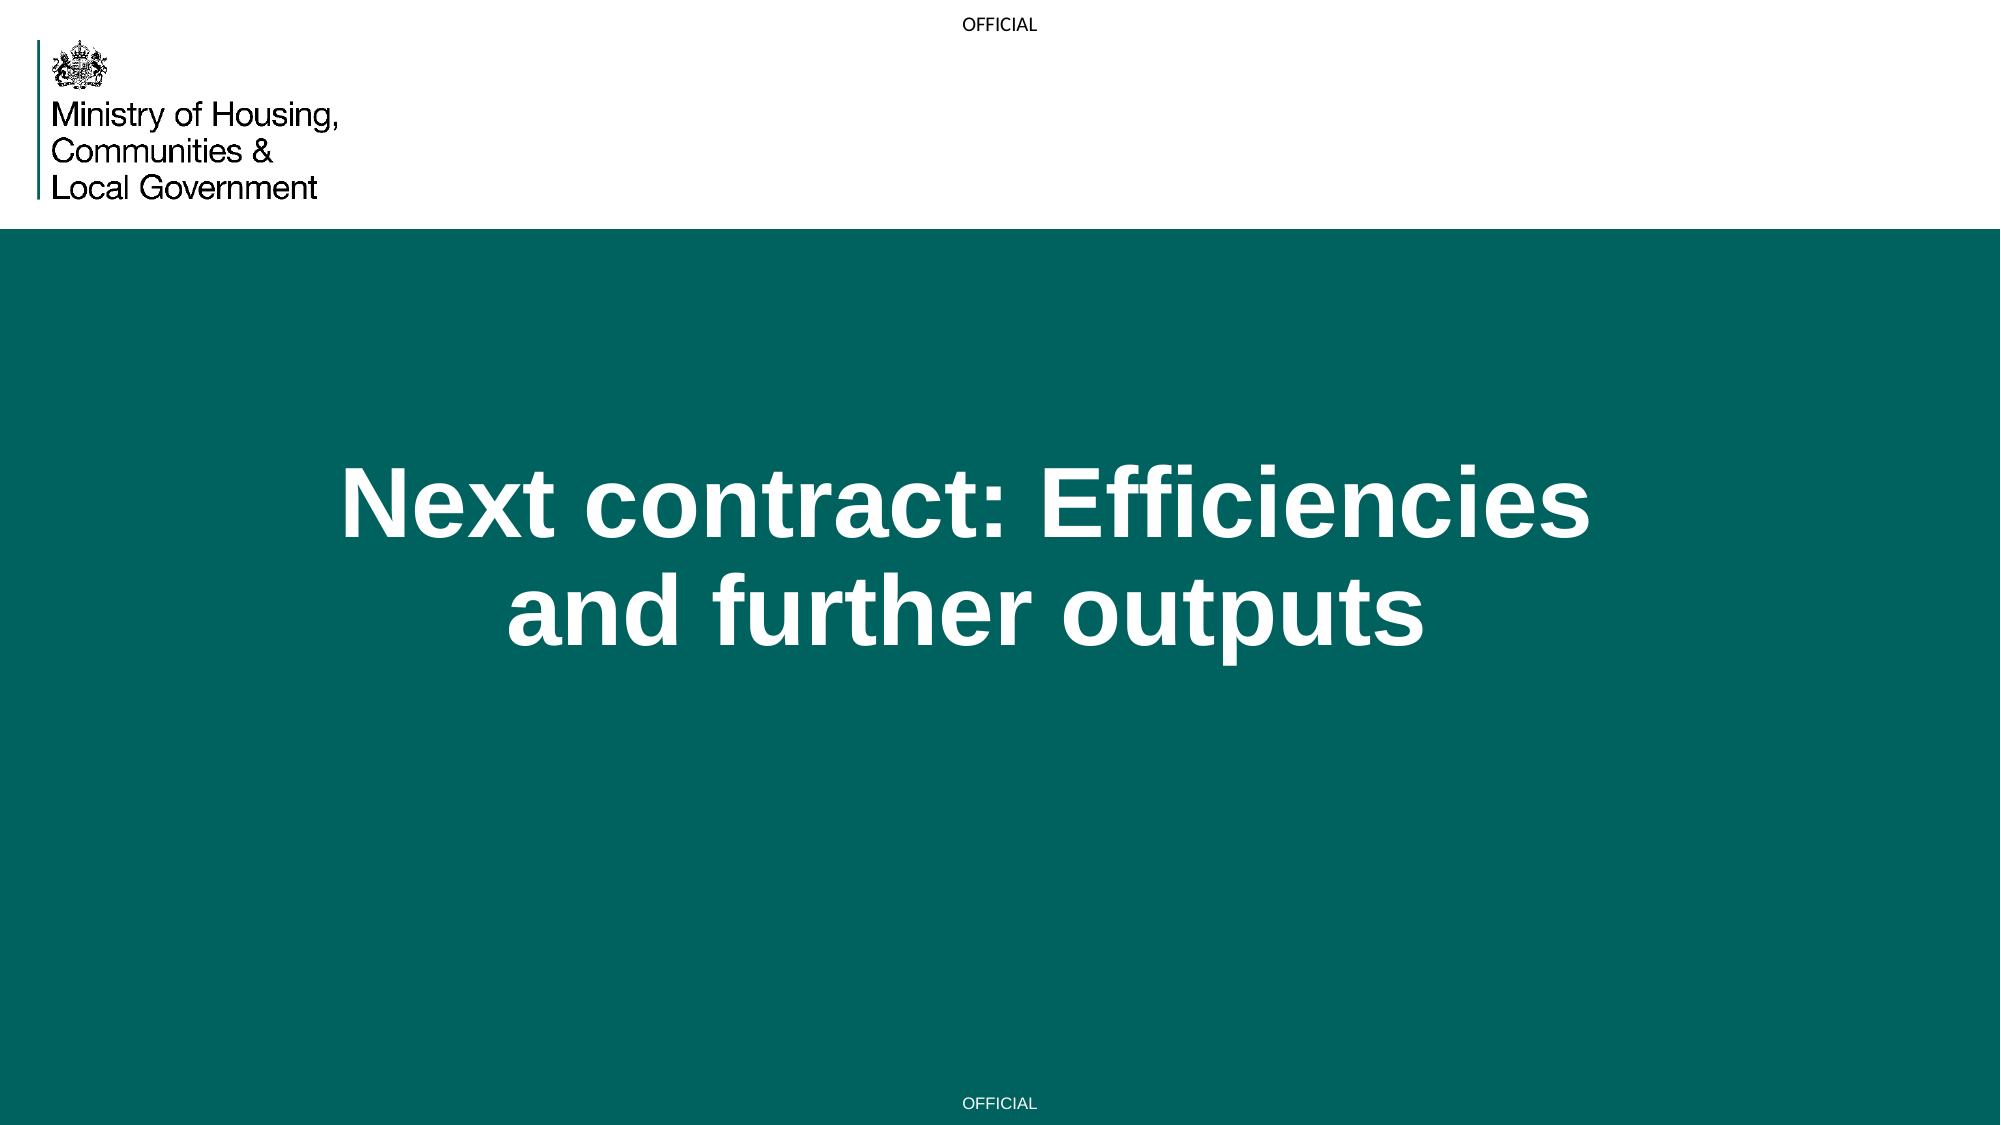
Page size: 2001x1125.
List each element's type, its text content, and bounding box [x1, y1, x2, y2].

title Next contract: Efficiencies and further outputs [348, 453, 1652, 672]
